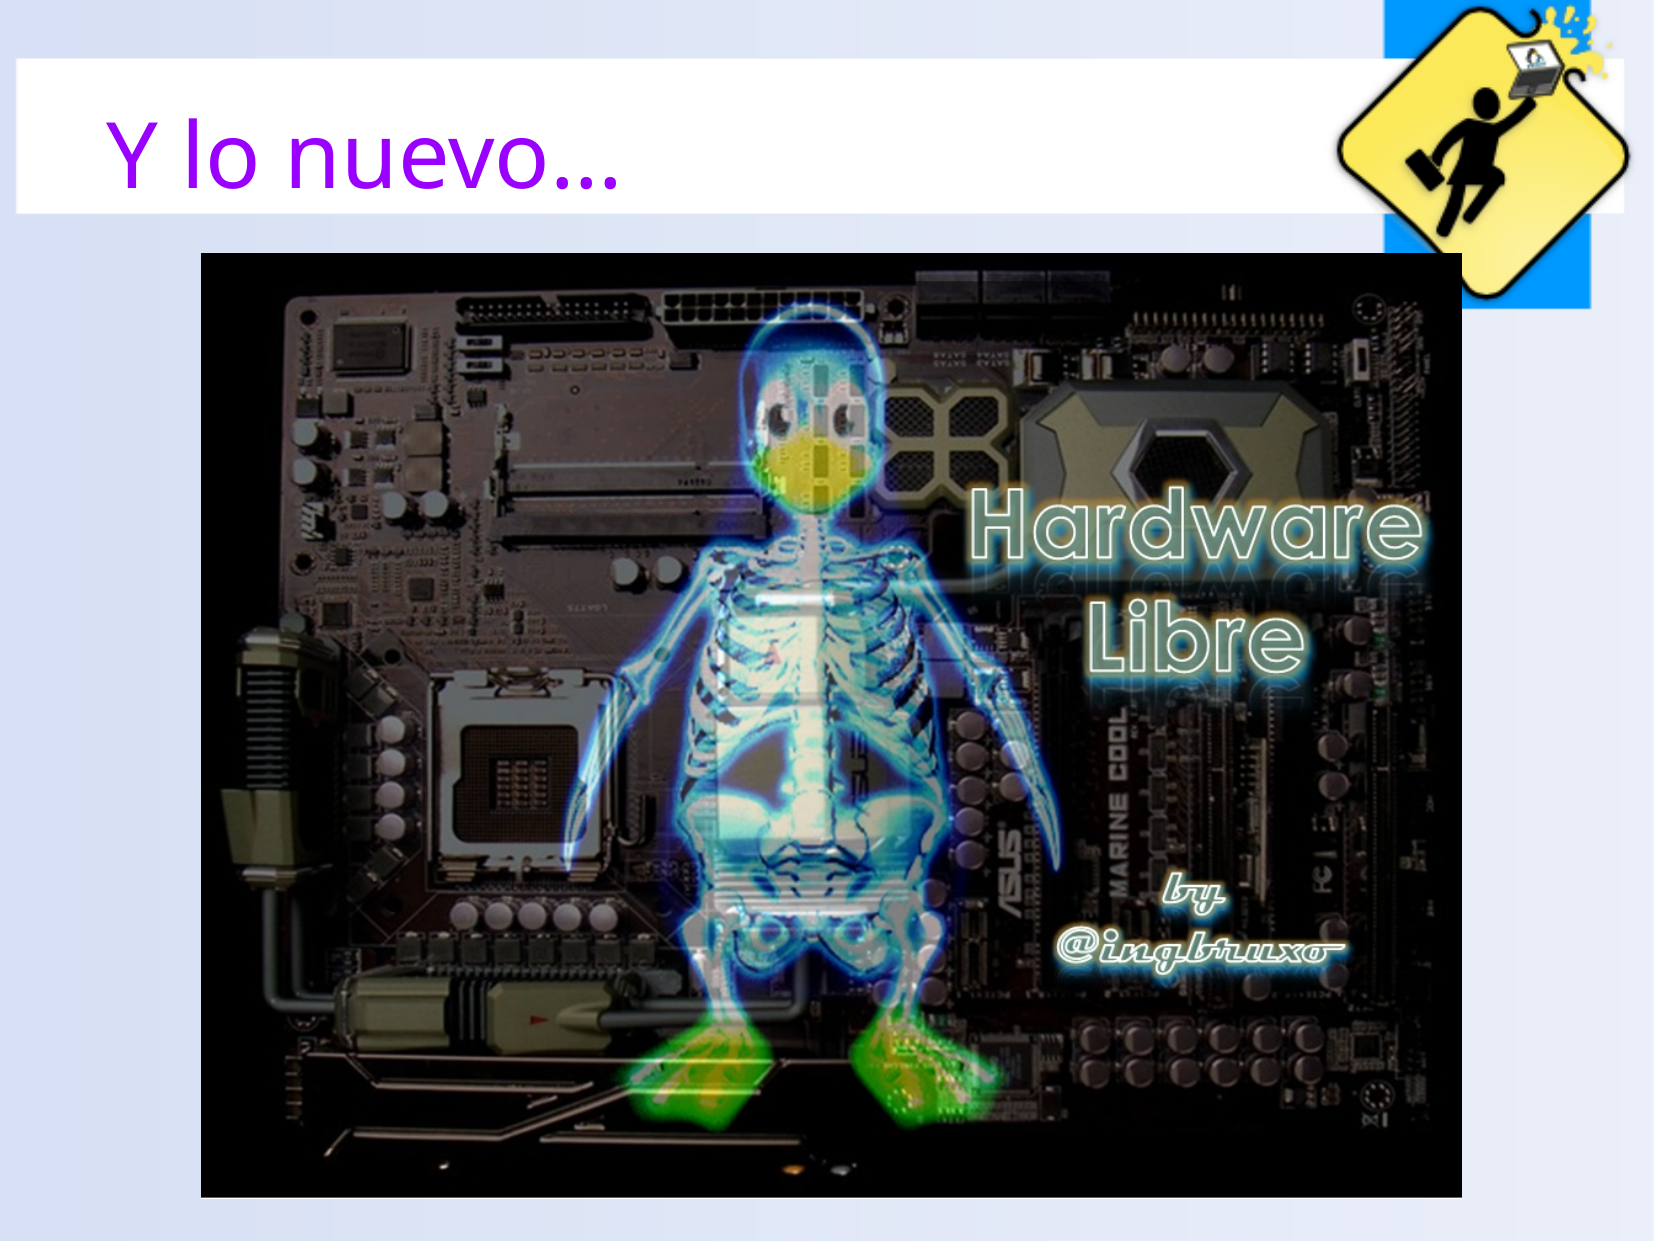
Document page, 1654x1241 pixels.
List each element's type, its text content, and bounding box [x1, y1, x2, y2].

title Y lo nuevo... [82, 49, 1571, 257]
text_box [82, 290, 1571, 1010]
picture [0, 0, 1654, 1241]
